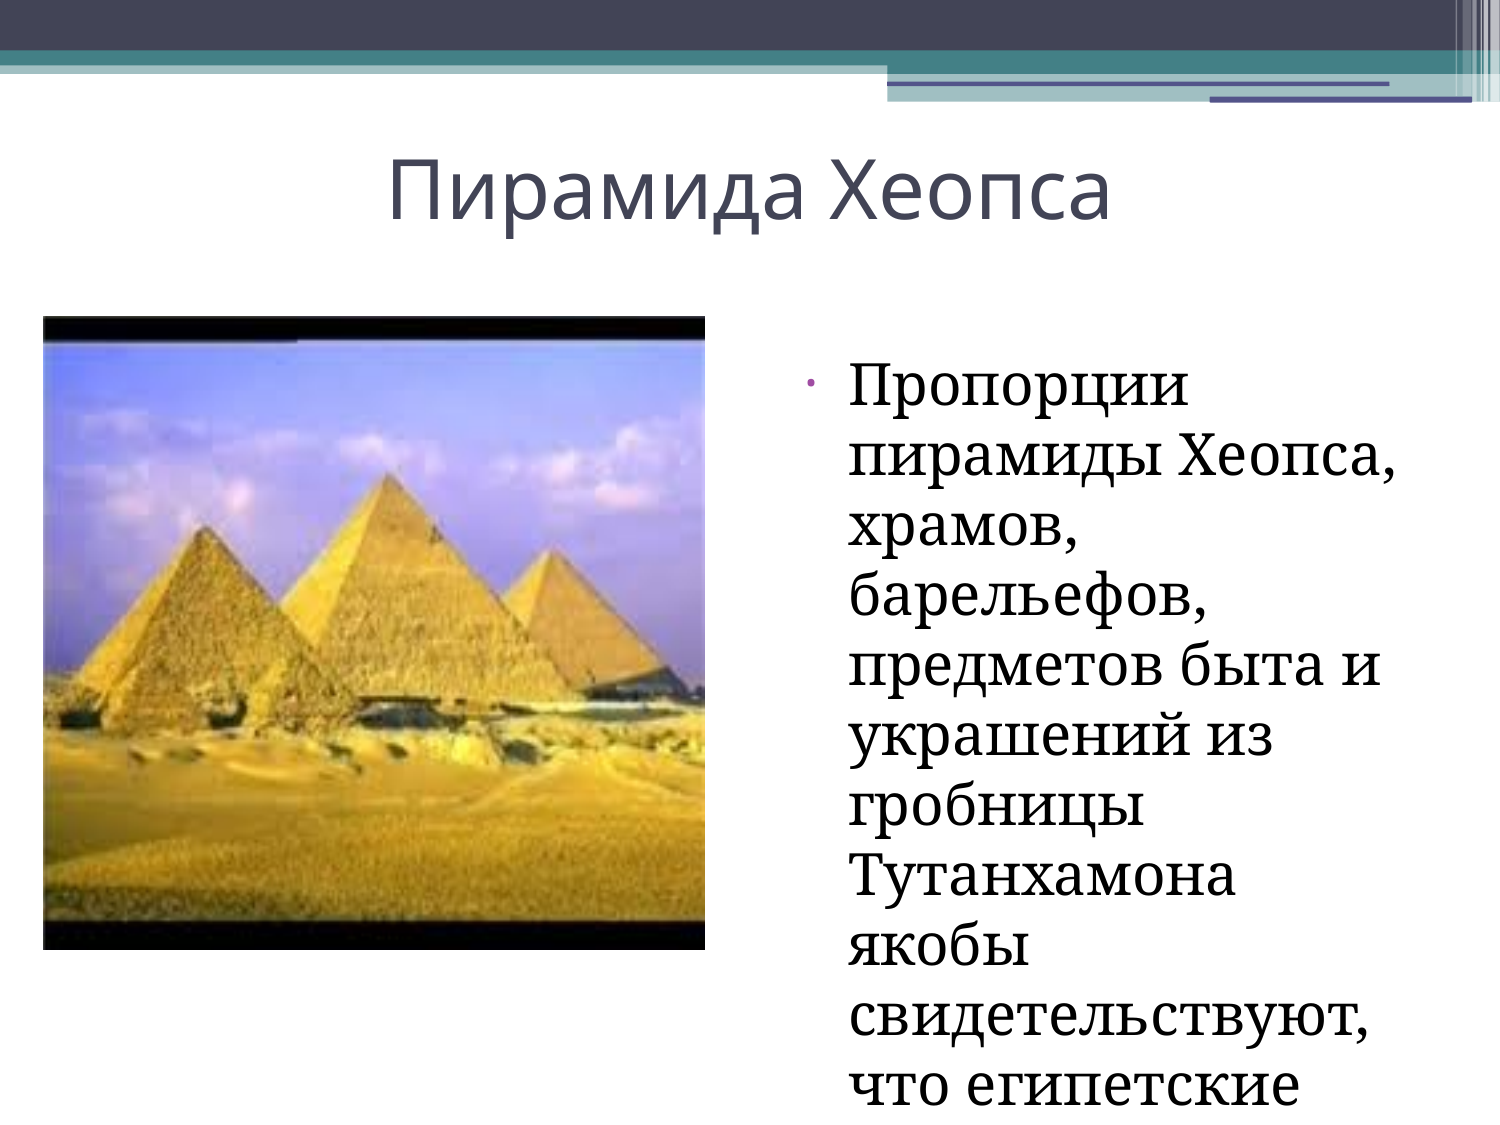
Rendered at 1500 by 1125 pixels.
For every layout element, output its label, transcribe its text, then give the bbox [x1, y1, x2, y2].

list Пропорции пирамиды Хеопса, храмов, барельефов, предметов быта и украшений из гробницы Тутанхамона якобы свидетельствуют, что египетские мастера пользовались соотношениями золотого сечения при их создании. [773, 339, 1436, 1083]
picture [43, 316, 705, 950]
title Пирамида Хеопса [75, 128, 1425, 363]
